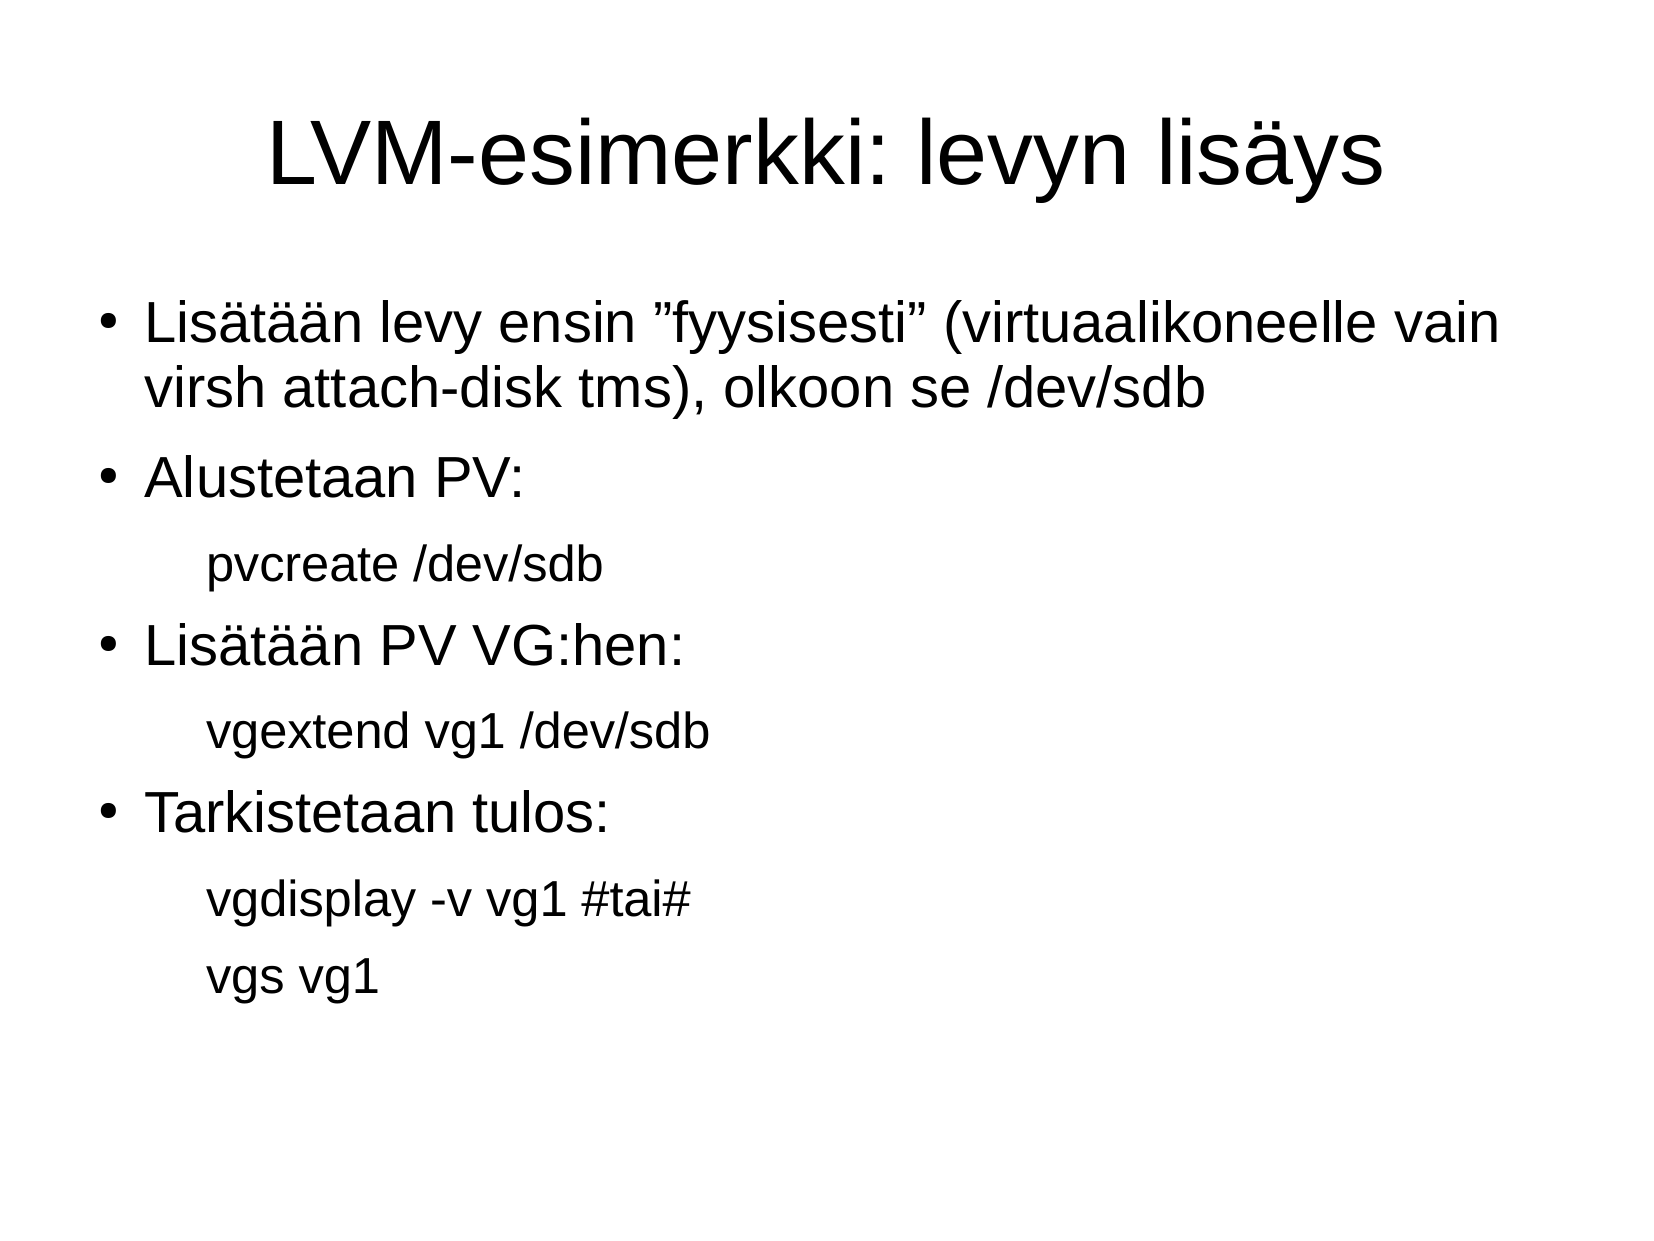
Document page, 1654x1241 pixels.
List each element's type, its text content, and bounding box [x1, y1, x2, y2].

list Lisätään levy ensin ”fyysisesti” (virtuaalikoneelle vain virsh attach-disk tms), olkoon se /dev/sdb Alustetaan PV: pvcreate /dev/sdb Lisätään PV VG:hen: vgextend vg1 /dev/sdb Tarkistetaan tulos: vgdisplay -v vg1 #tai# vgs vg1 [82, 290, 1571, 1010]
title LVM-esimerkki: levyn lisäys [82, 49, 1571, 257]
